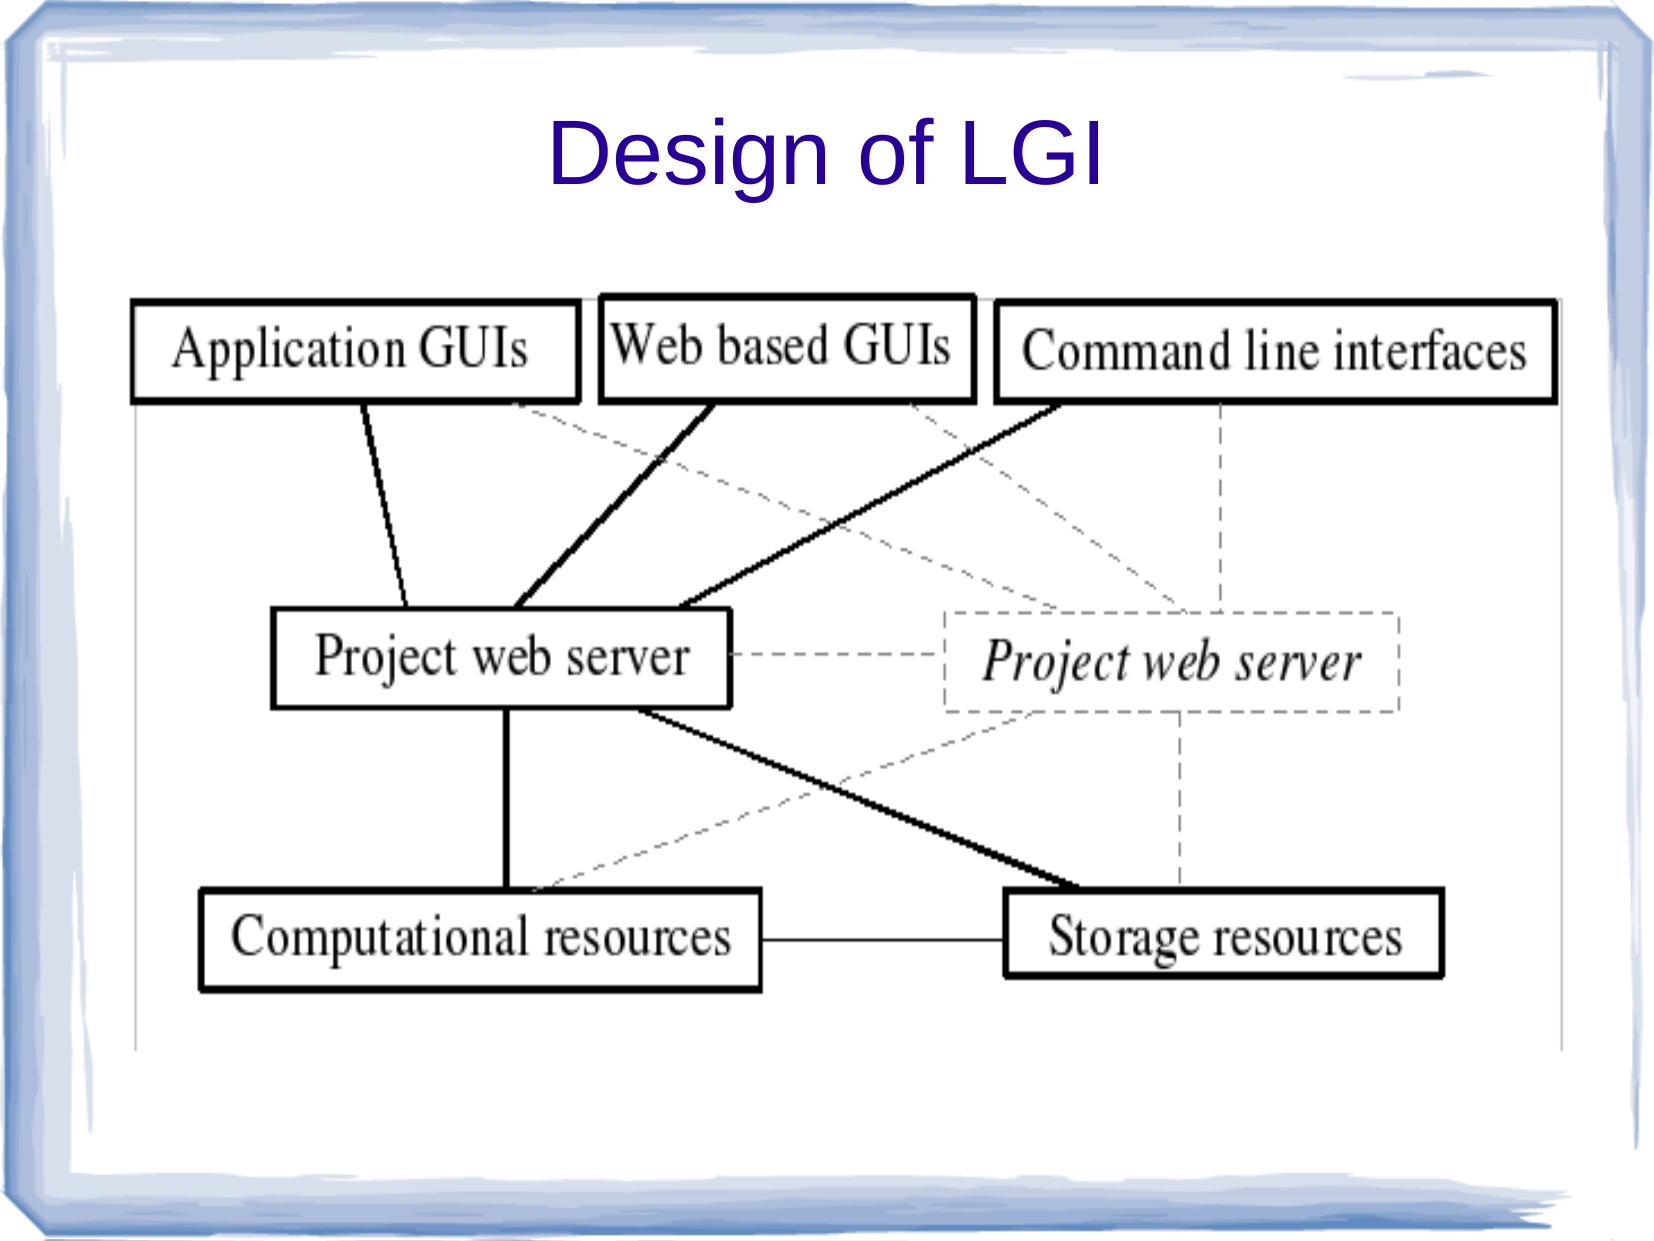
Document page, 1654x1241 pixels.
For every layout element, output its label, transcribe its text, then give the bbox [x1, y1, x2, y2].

title Design of LGI [82, 56, 1571, 250]
picture [0, 0, 1654, 1241]
